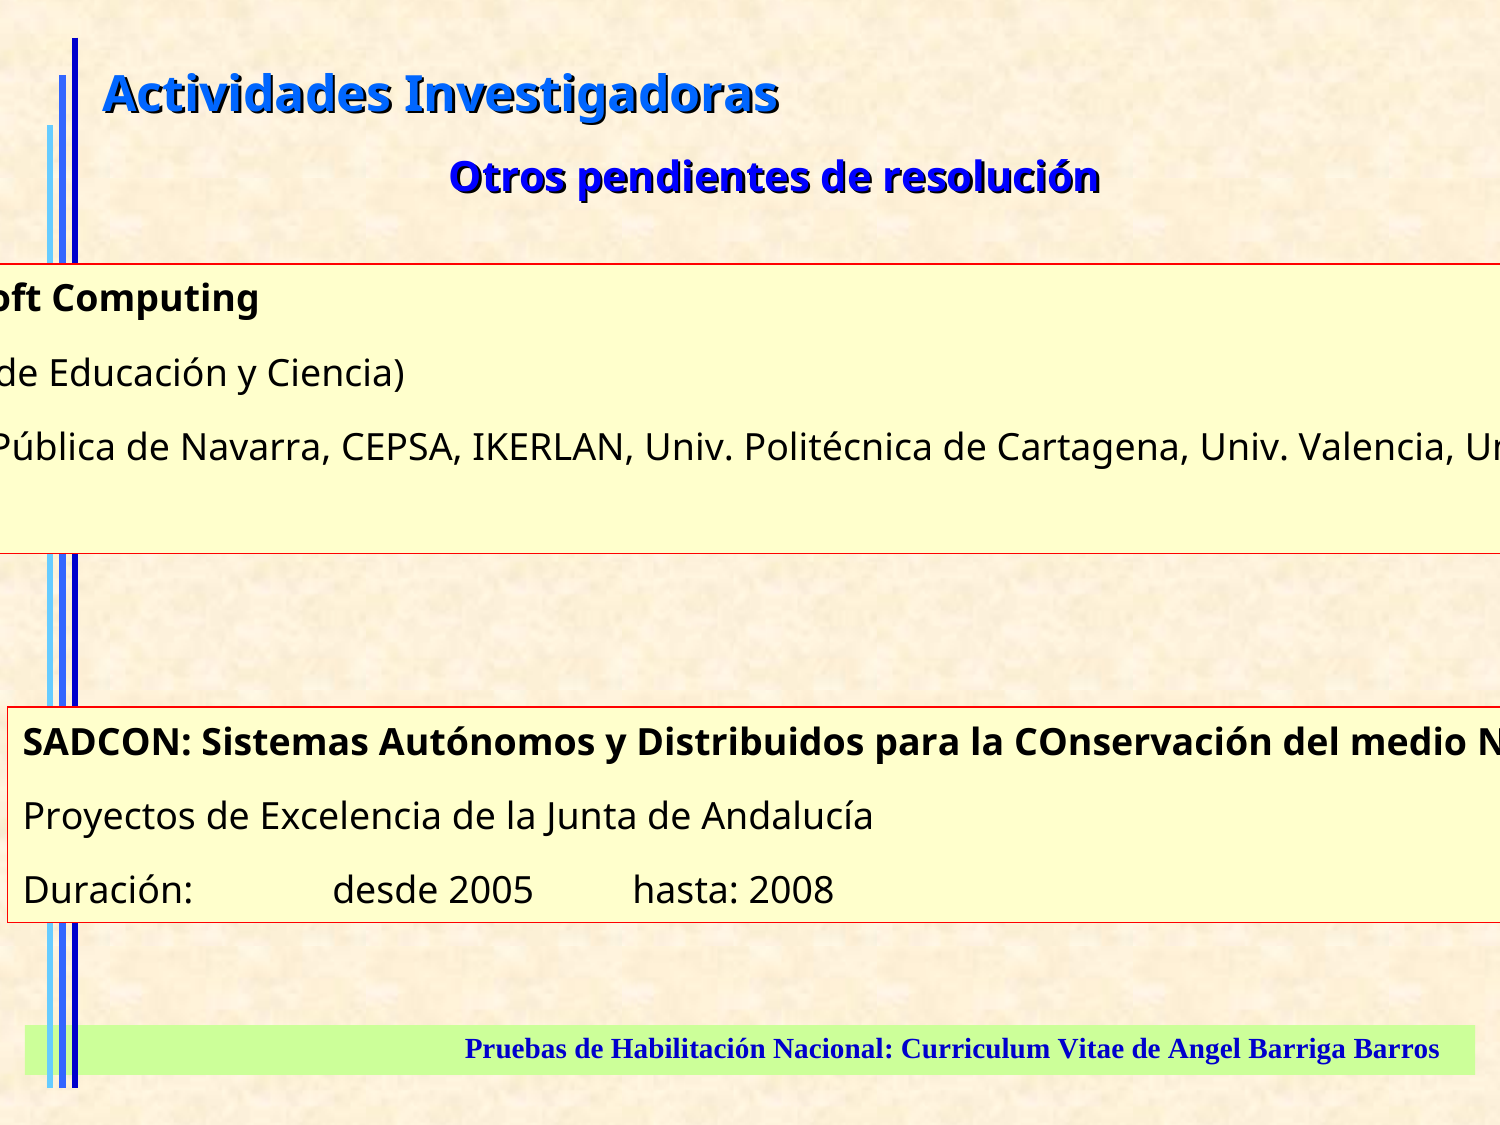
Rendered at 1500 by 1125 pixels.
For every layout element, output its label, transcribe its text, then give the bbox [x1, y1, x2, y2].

picture [53, 923, 59, 1025]
picture [66, 554, 72, 707]
picture [53, 554, 59, 707]
text_box Otros pendientes de resolución [87, 129, 1463, 211]
picture [0, 0, 1500, 263]
text_box SADCON: Sistemas Autónomos y Distribuidos para la COnservación del medio Natural Proyectos de Excelencia de la Junta de Andalucía Duración: desde 2005 hasta: 2008 [7, 707, 1500, 923]
text_box Actividades Investigadoras [87, 49, 794, 129]
text_box Coordinación y articulación de I+D+I basada en Soft Computing Programa de Acciones Complementarias (Ministerio de Educación y Ciencia) Entidades participantes: IMSE, Univ. Granada, Univ. Pública de Navarra, CEPSA, IKERLAN, Univ. Politécnica de Cartagena, Univ. Valencia, Univ. Oviedo, Univ. de la Laguna, Univ. Murcia, Univ. País Vasco Duración: desde 2005 hasta: 2007 [0, 263, 1500, 554]
picture [66, 923, 72, 1025]
picture [78, 554, 1500, 707]
picture [0, 554, 1500, 1125]
